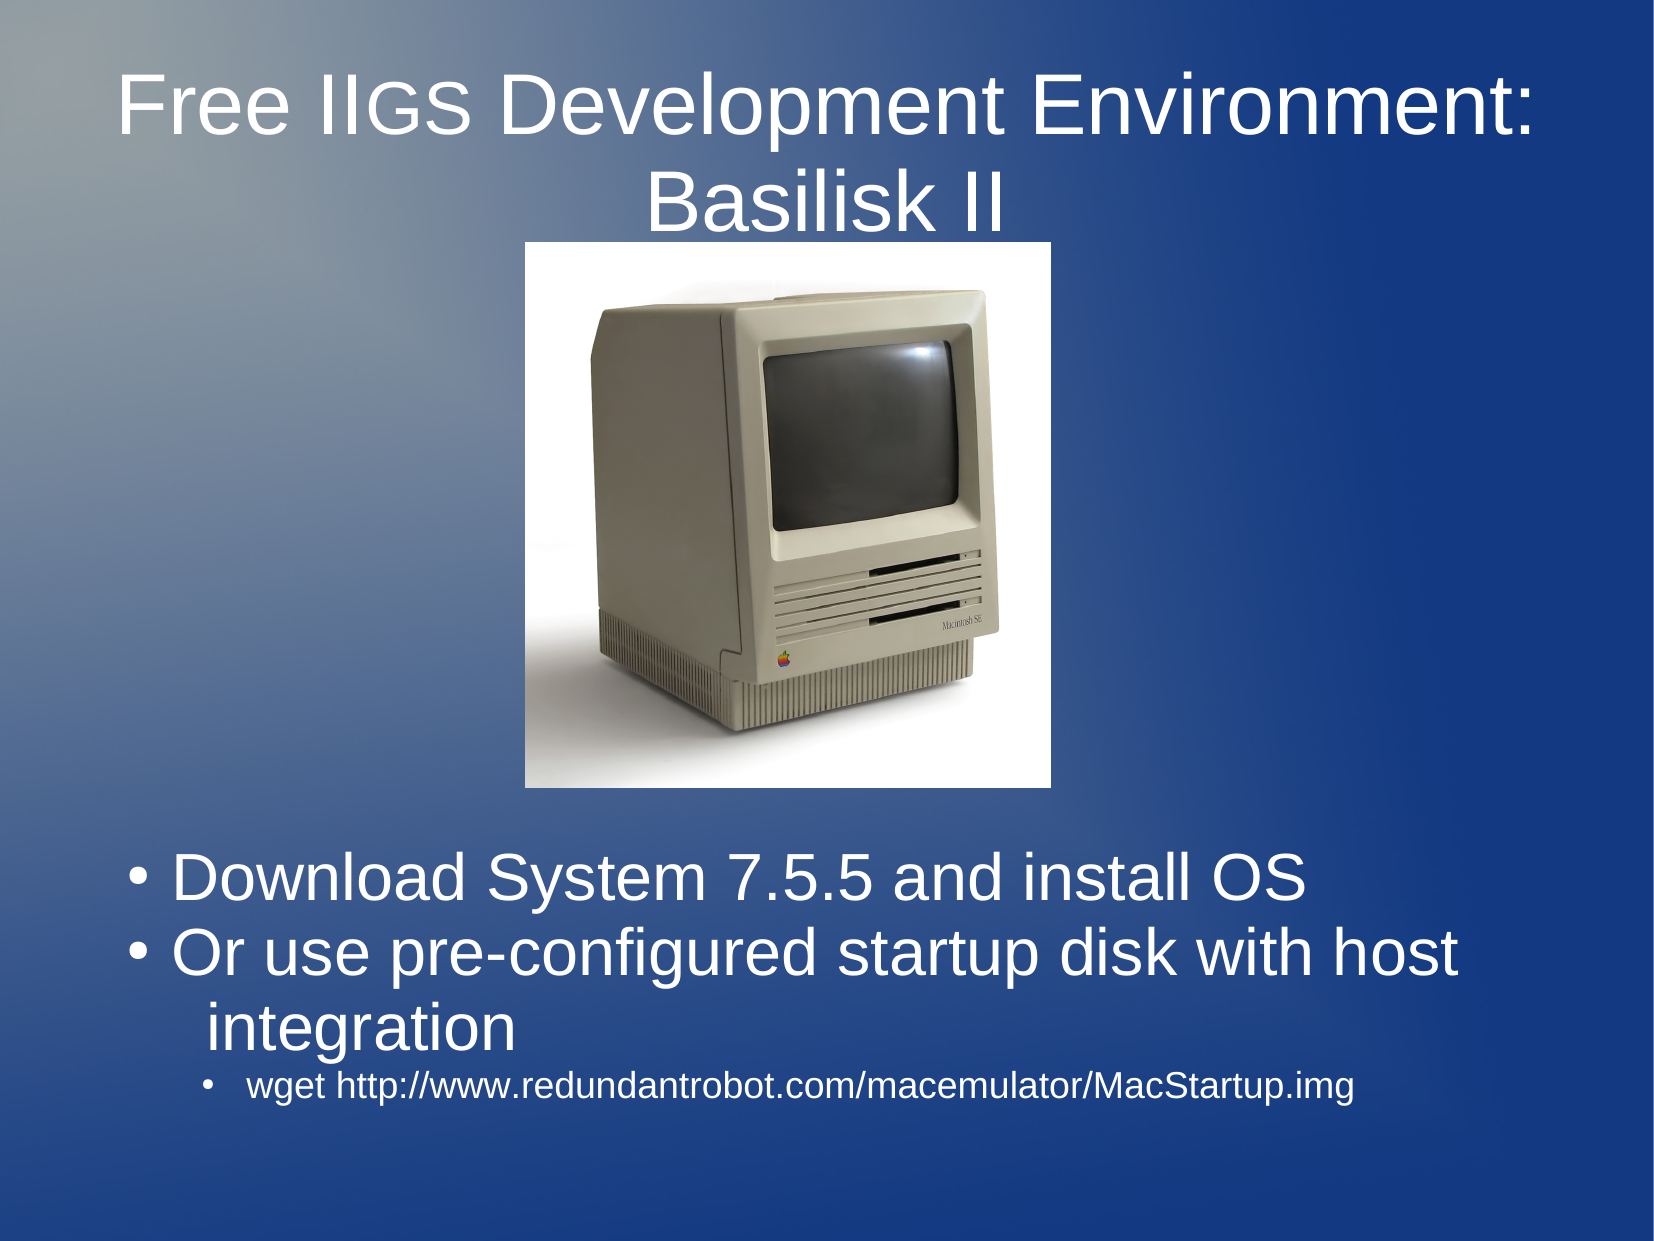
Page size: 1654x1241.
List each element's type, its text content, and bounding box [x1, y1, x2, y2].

picture [0, 0, 1654, 1241]
title Free IIGS Development Environment: Basilisk II [82, 49, 1571, 257]
subtitle Download System 7.5.5 and install OS Or use pre-configured startup disk with host integration wget http://www.redundantrobot.com/macemulator/MacStartup.img [86, 316, 1576, 1107]
